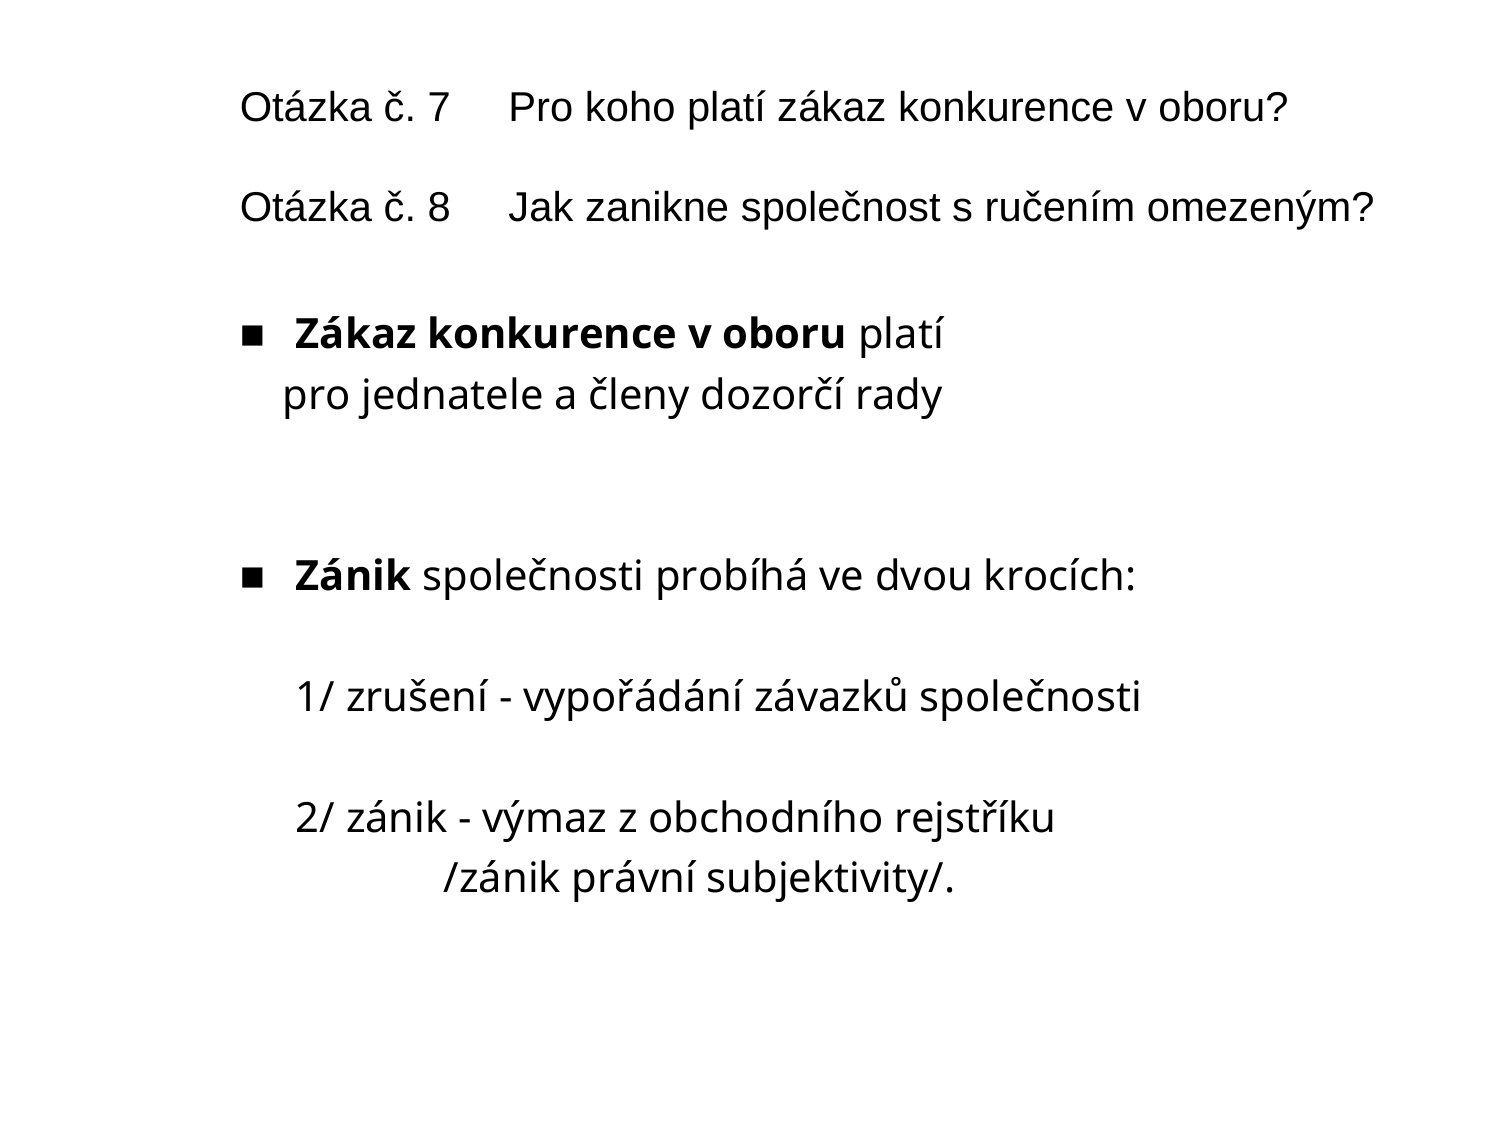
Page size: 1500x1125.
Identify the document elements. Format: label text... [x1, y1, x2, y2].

list ■ Zákaz konkurence v oboru platí pro jednatele a členy dozorčí rady ■ Zánik společnosti probíhá ve dvou krocích: 1/ zrušení - vypořádání závazků společnosti 2/ zánik - výmaz z obchodního rejstříku /zánik právní subjektivity/. [224, 299, 1425, 975]
title Otázka č. 7 Pro koho platí zákaz konkurence v oboru? Otázka č. 8 Jak zanikne společnost s ručením omezeným? [224, 49, 1425, 237]
